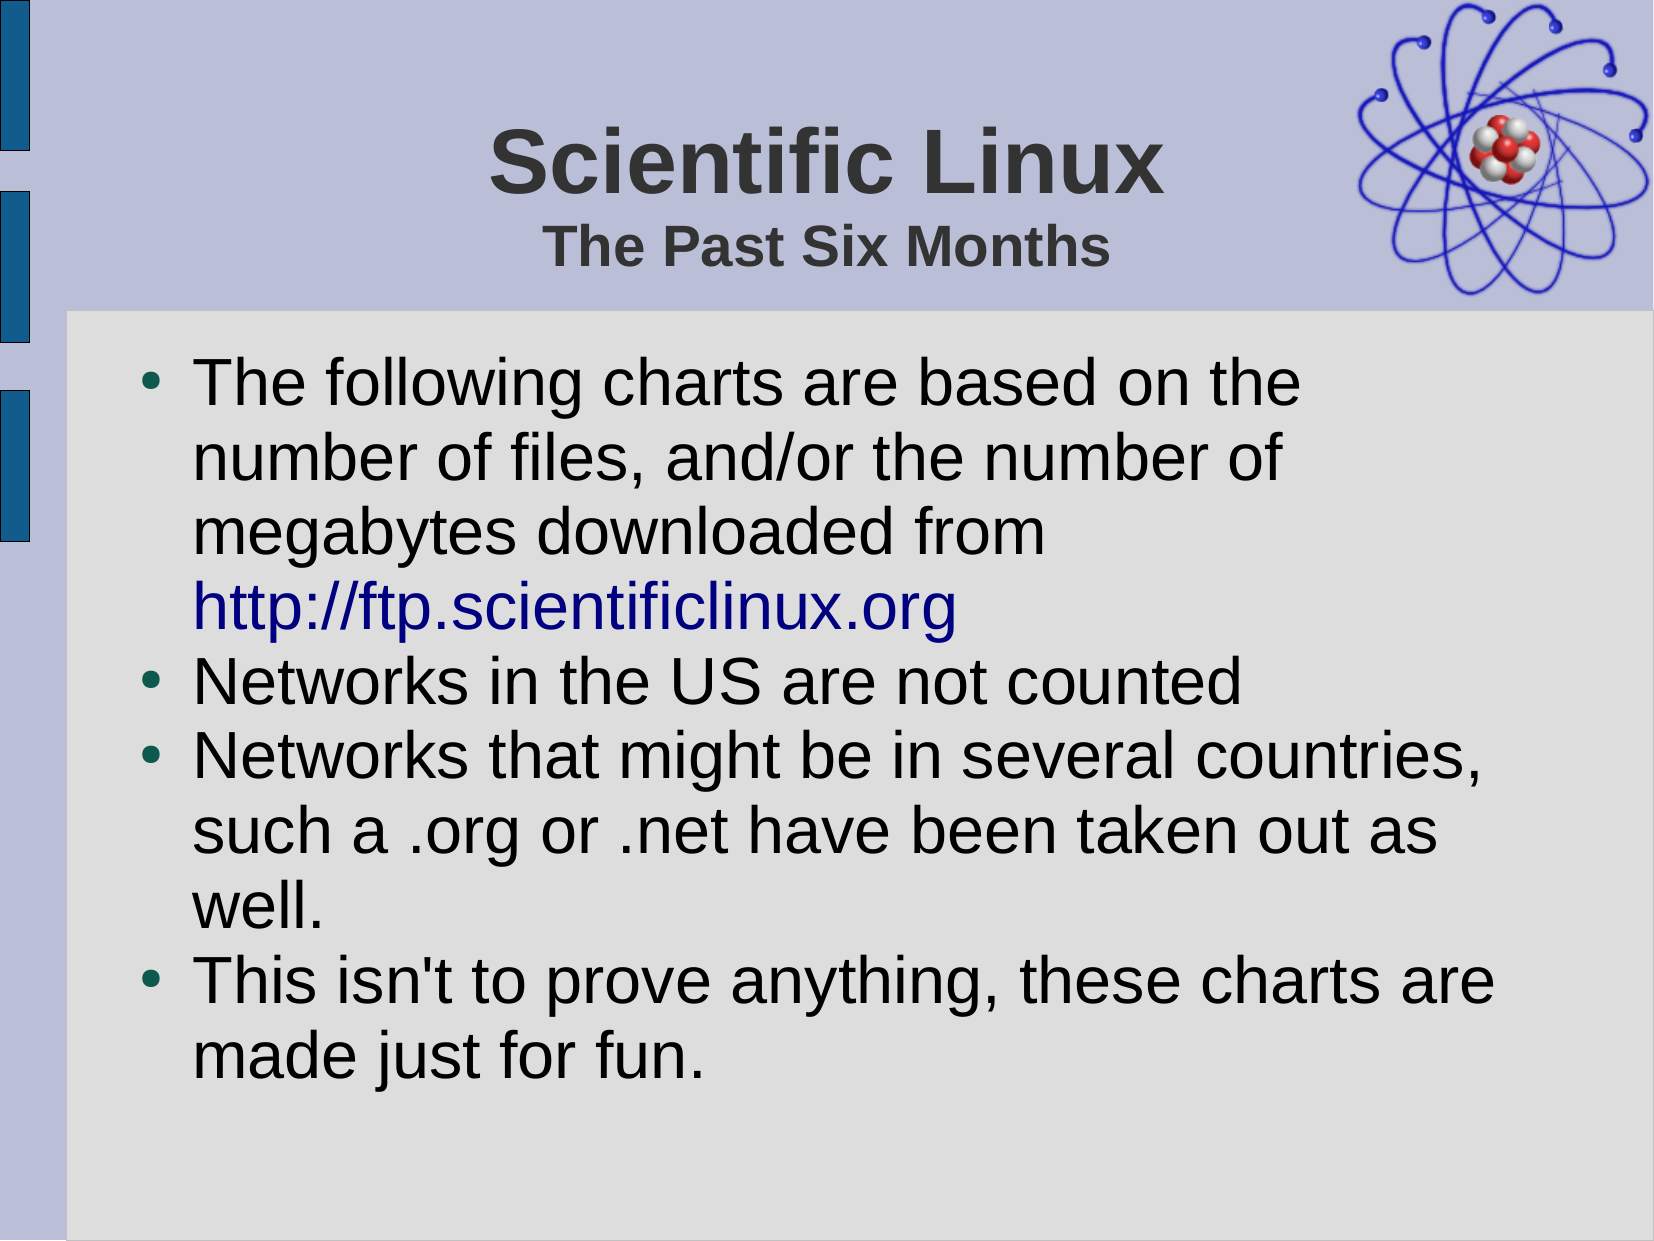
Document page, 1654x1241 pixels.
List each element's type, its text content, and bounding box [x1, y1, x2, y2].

title Scientific Linux The Past Six Months [121, 91, 1353, 299]
list The following charts are based on the number of files, and/or the number of megabytes downloaded from http://ftp.scientificlinux.org Networks in the US are not counted Networks that might be in several countries, such a .org or .net have been taken out as well. This isn't to prove anything, these charts are made just for fun. [121, 344, 1534, 1112]
picture [1353, 0, 1654, 301]
